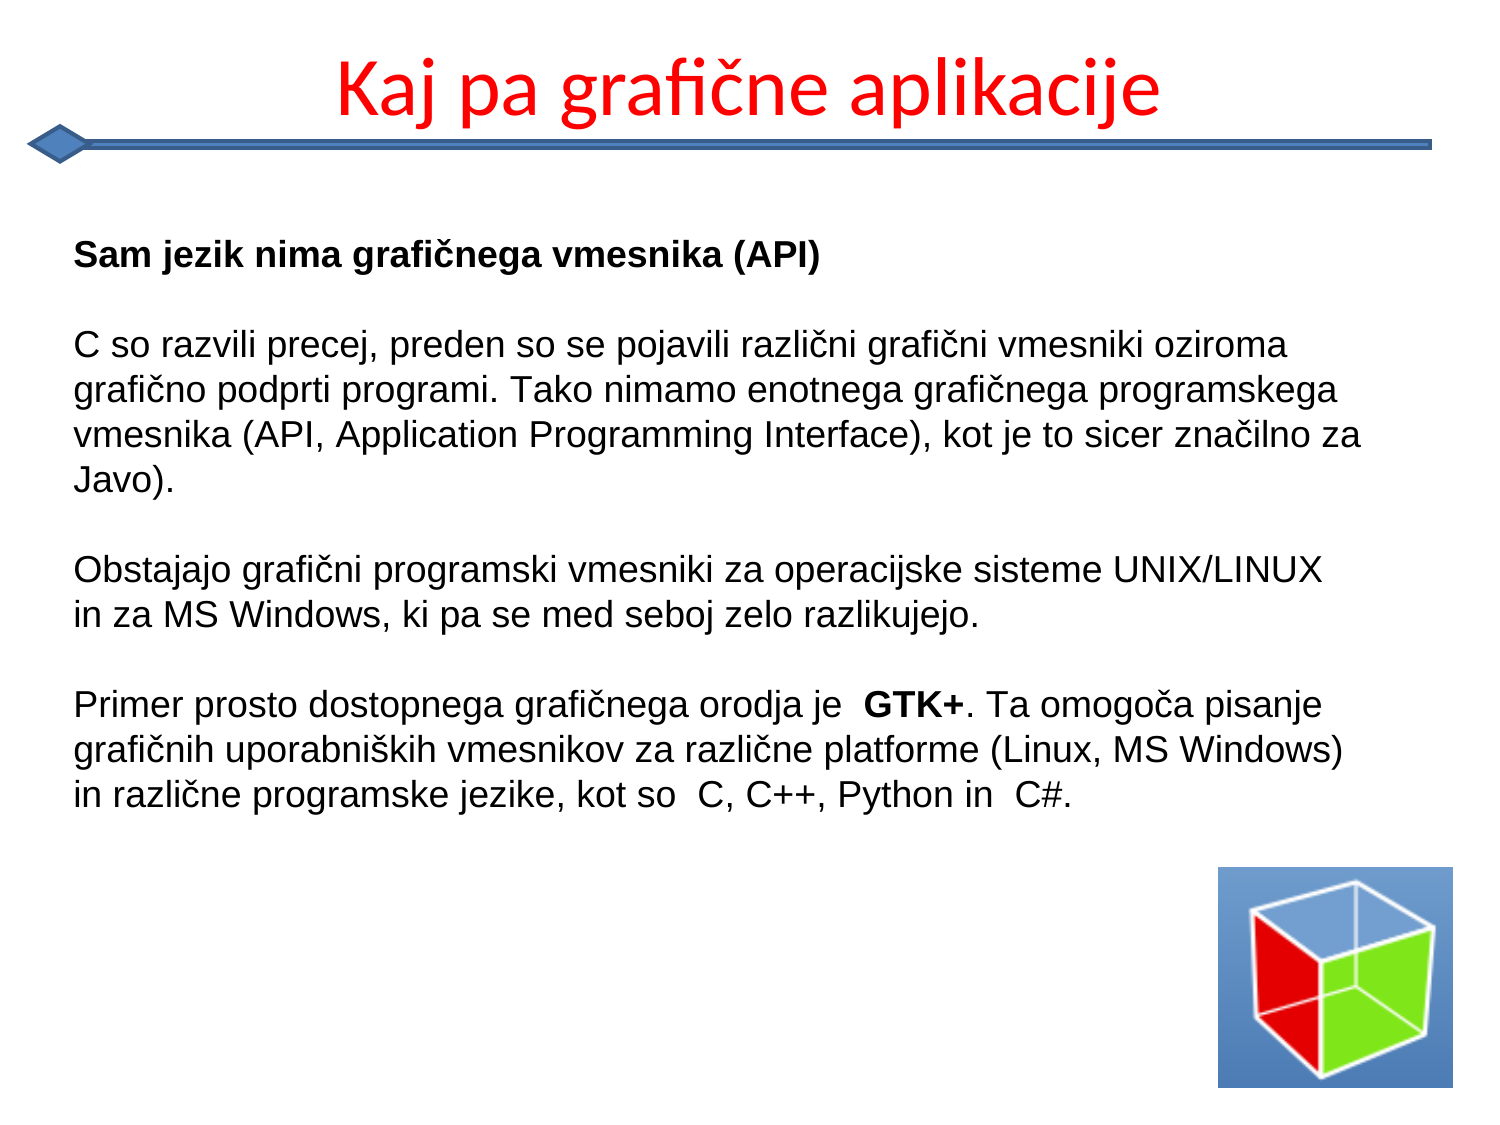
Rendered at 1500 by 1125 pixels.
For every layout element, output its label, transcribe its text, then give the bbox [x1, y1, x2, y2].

title Kaj pa grafične aplikacije [75, 23, 1426, 141]
picture [1218, 867, 1453, 1089]
text_box Sam jezik nima grafičnega vmesnika (API) C so razvili precej, preden so se pojavili različni grafični vmesniki oziroma grafično podprti programi. Tako nimamo enotnega grafičnega programskega vmesnika (API, Application Programming Interface), kot je to sicer značilno za Javo). Obstajajo grafični programski vmesniki za operacijske sisteme UNIX/LINUX in za MS Windows, ki pa se med seboj zelo razlikujejo. Primer prosto dostopnega grafičnega orodja je GTK+. Ta omogoča pisanje grafičnih uporabniških vmesnikov za različne platforme (Linux, MS Windows) in različne programske jezike, kot so C, C++, Python in C#. [58, 222, 1383, 869]
